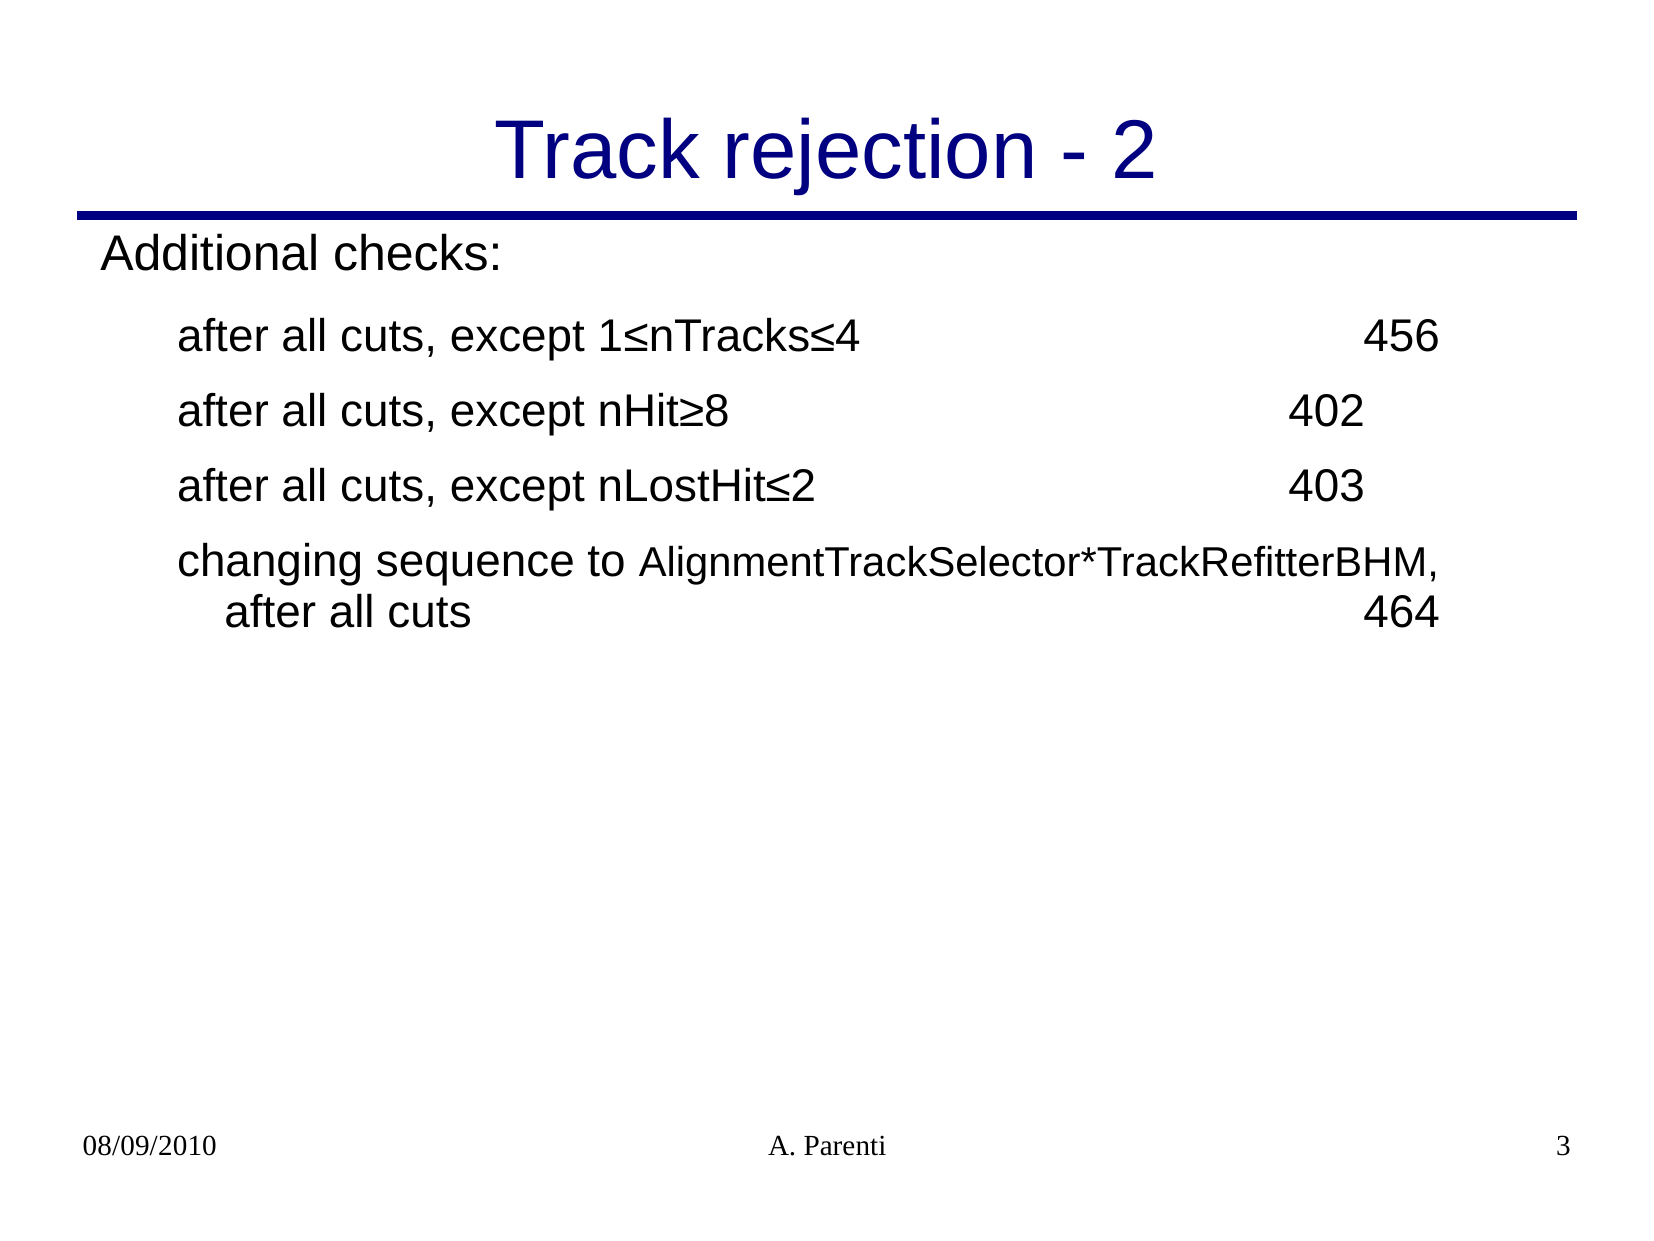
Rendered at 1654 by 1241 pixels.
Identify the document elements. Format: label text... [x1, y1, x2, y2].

title Track rejection - 2 [82, 75, 1571, 225]
list Additional checks: after all cuts, except 1≤nTracks≤4 456 after all cuts, except nHit≥8 402 after all cuts, except nLostHit≤2 403 changing sequence to AlignmentTrackSelector*TrackRefitterBHM, after all cuts 464 [82, 225, 1571, 1094]
